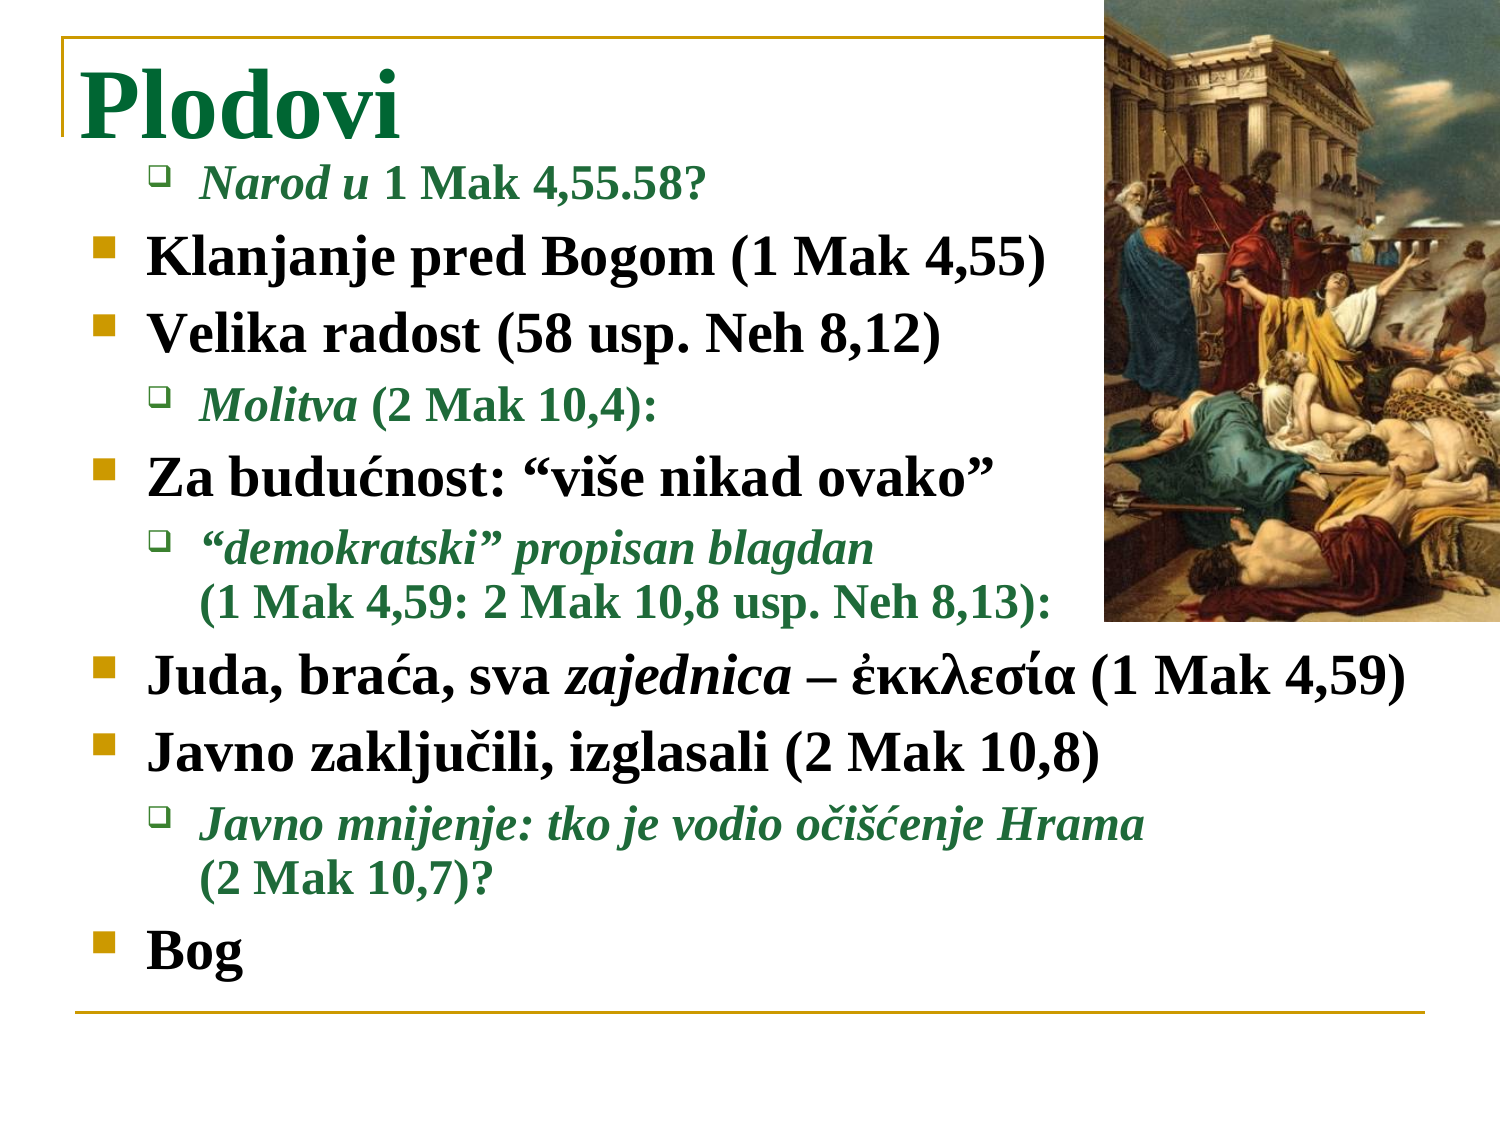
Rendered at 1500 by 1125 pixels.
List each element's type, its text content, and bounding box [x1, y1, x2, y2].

list Narod u 1 Mak 4,55.58? Klanjanje pred Bogom (1 Mak 4,55) Velika radost (58 usp. Neh 8,12) Molitva (2 Mak 10,4): Za budućnost: “više nikad ovako” “demokratski” propisan blagdan (1 Mak 4,59: 2 Mak 10,8 usp. Neh 8,13): Juda, braća, sva zajednica – ἐκκλεσία (1 Mak 4,59) Javno zaključili, izglasali (2 Mak 10,8) Javno mnijenje: tko je vodio očišćenje Hrama (2 Mak 10,7)? Bog [74, 148, 1424, 1006]
picture [1104, 0, 1500, 622]
title Plodovi [64, 31, 1104, 218]
